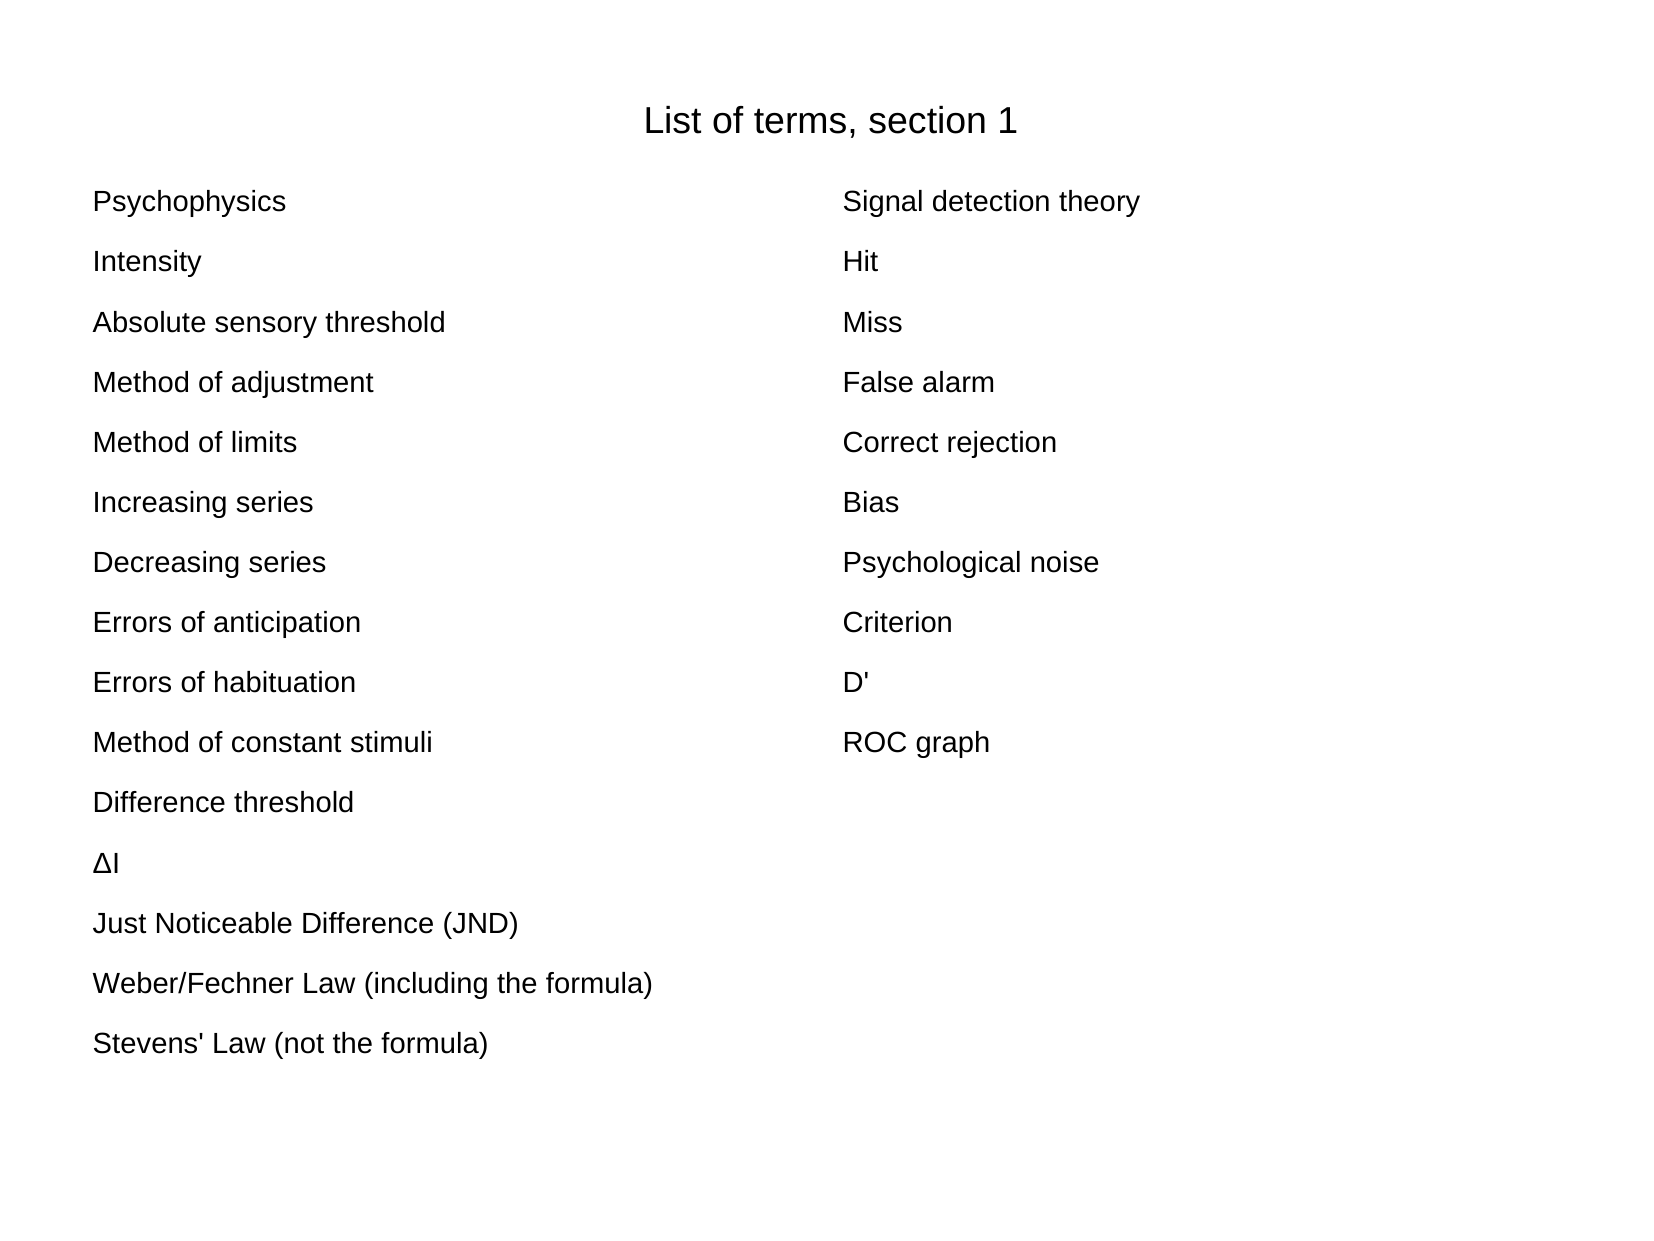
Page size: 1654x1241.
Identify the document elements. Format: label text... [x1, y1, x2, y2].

title List of terms, section 1 [86, 18, 1576, 226]
list Psychophysics Intensity Absolute sensory threshold Method of adjustment Method of limits Increasing series Decreasing series Errors of anticipation Errors of habituation Method of constant stimuli Difference threshold ΔI Just Noticeable Difference (JND) Weber/Fechner Law (including the formula) Stevens' Law (not the formula) [75, 187, 713, 1062]
list Signal detection theory Hit Miss False alarm Correct rejection Bias Psychological noise Criterion D' ROC graph [825, 187, 1463, 1006]
